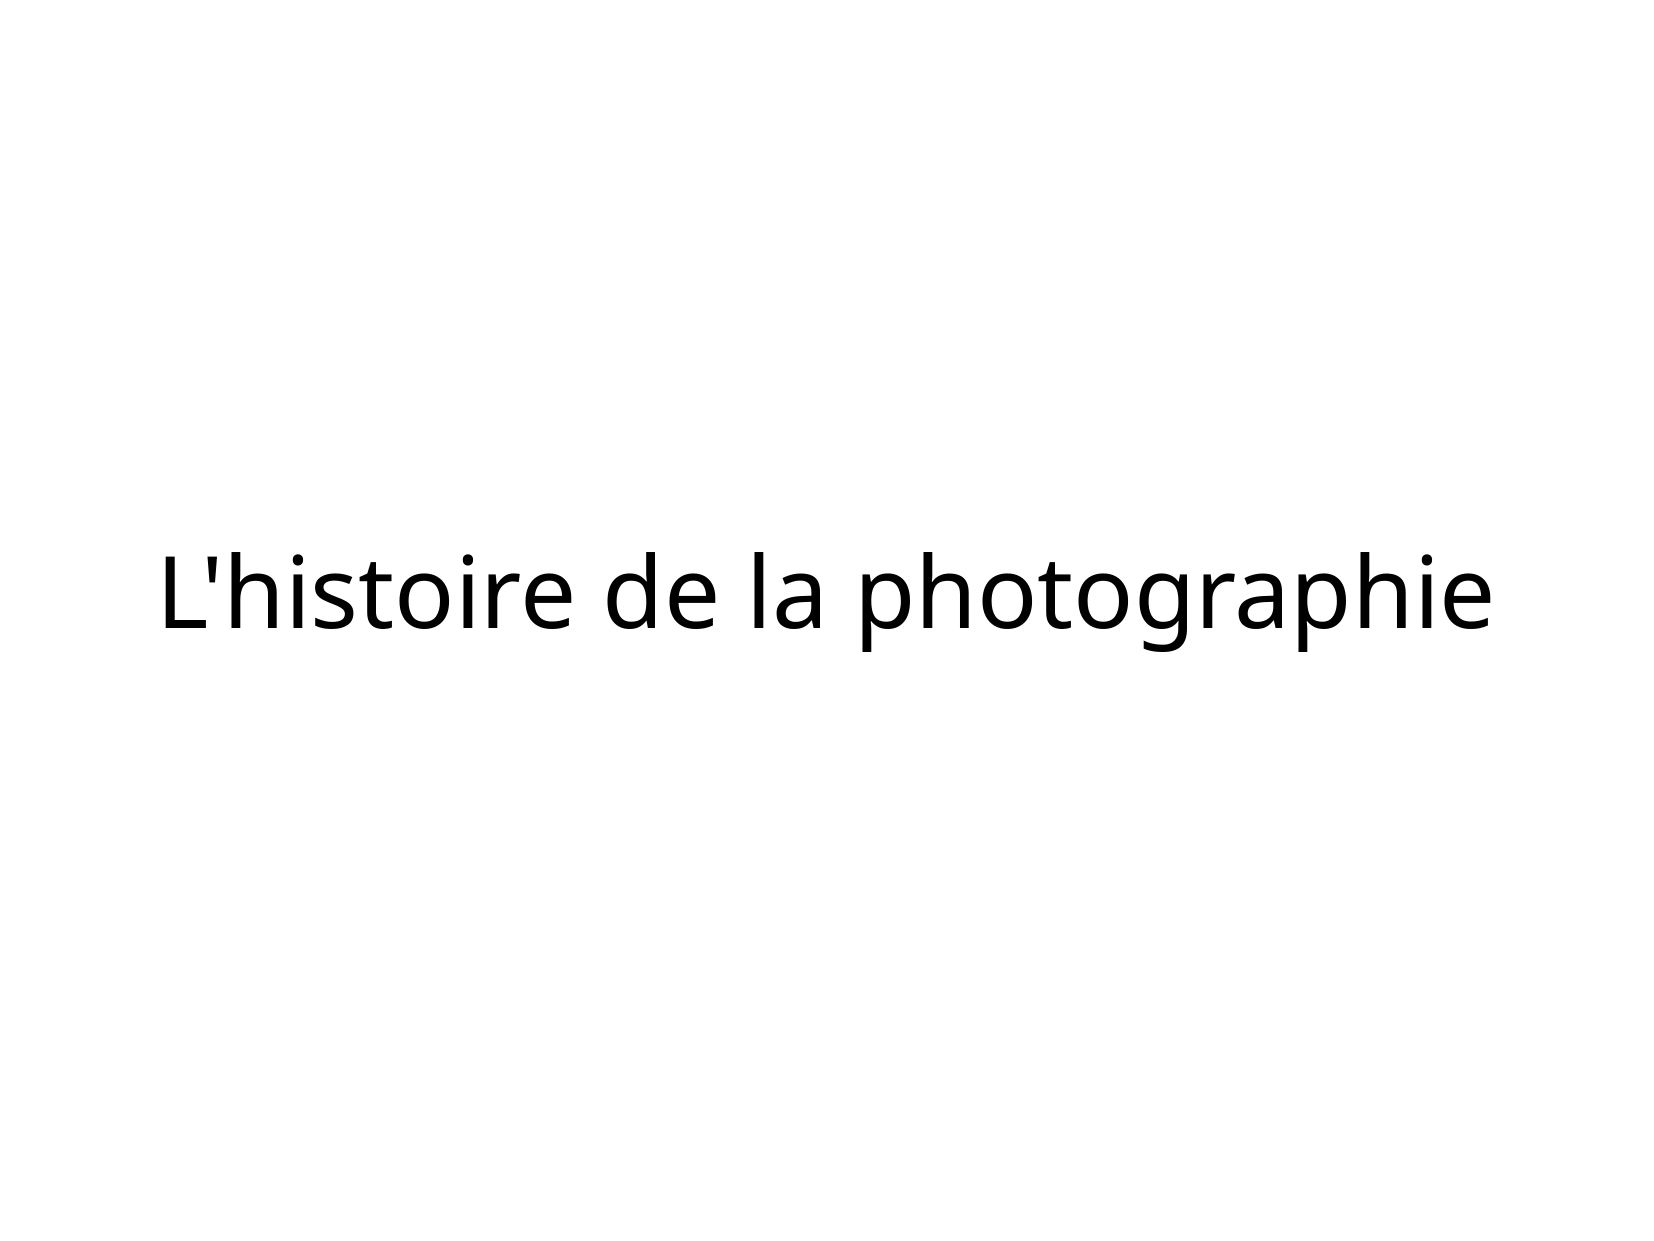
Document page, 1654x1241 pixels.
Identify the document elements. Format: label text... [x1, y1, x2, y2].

subtitle L'histoire de la photographie [82, 70, 1571, 1109]
